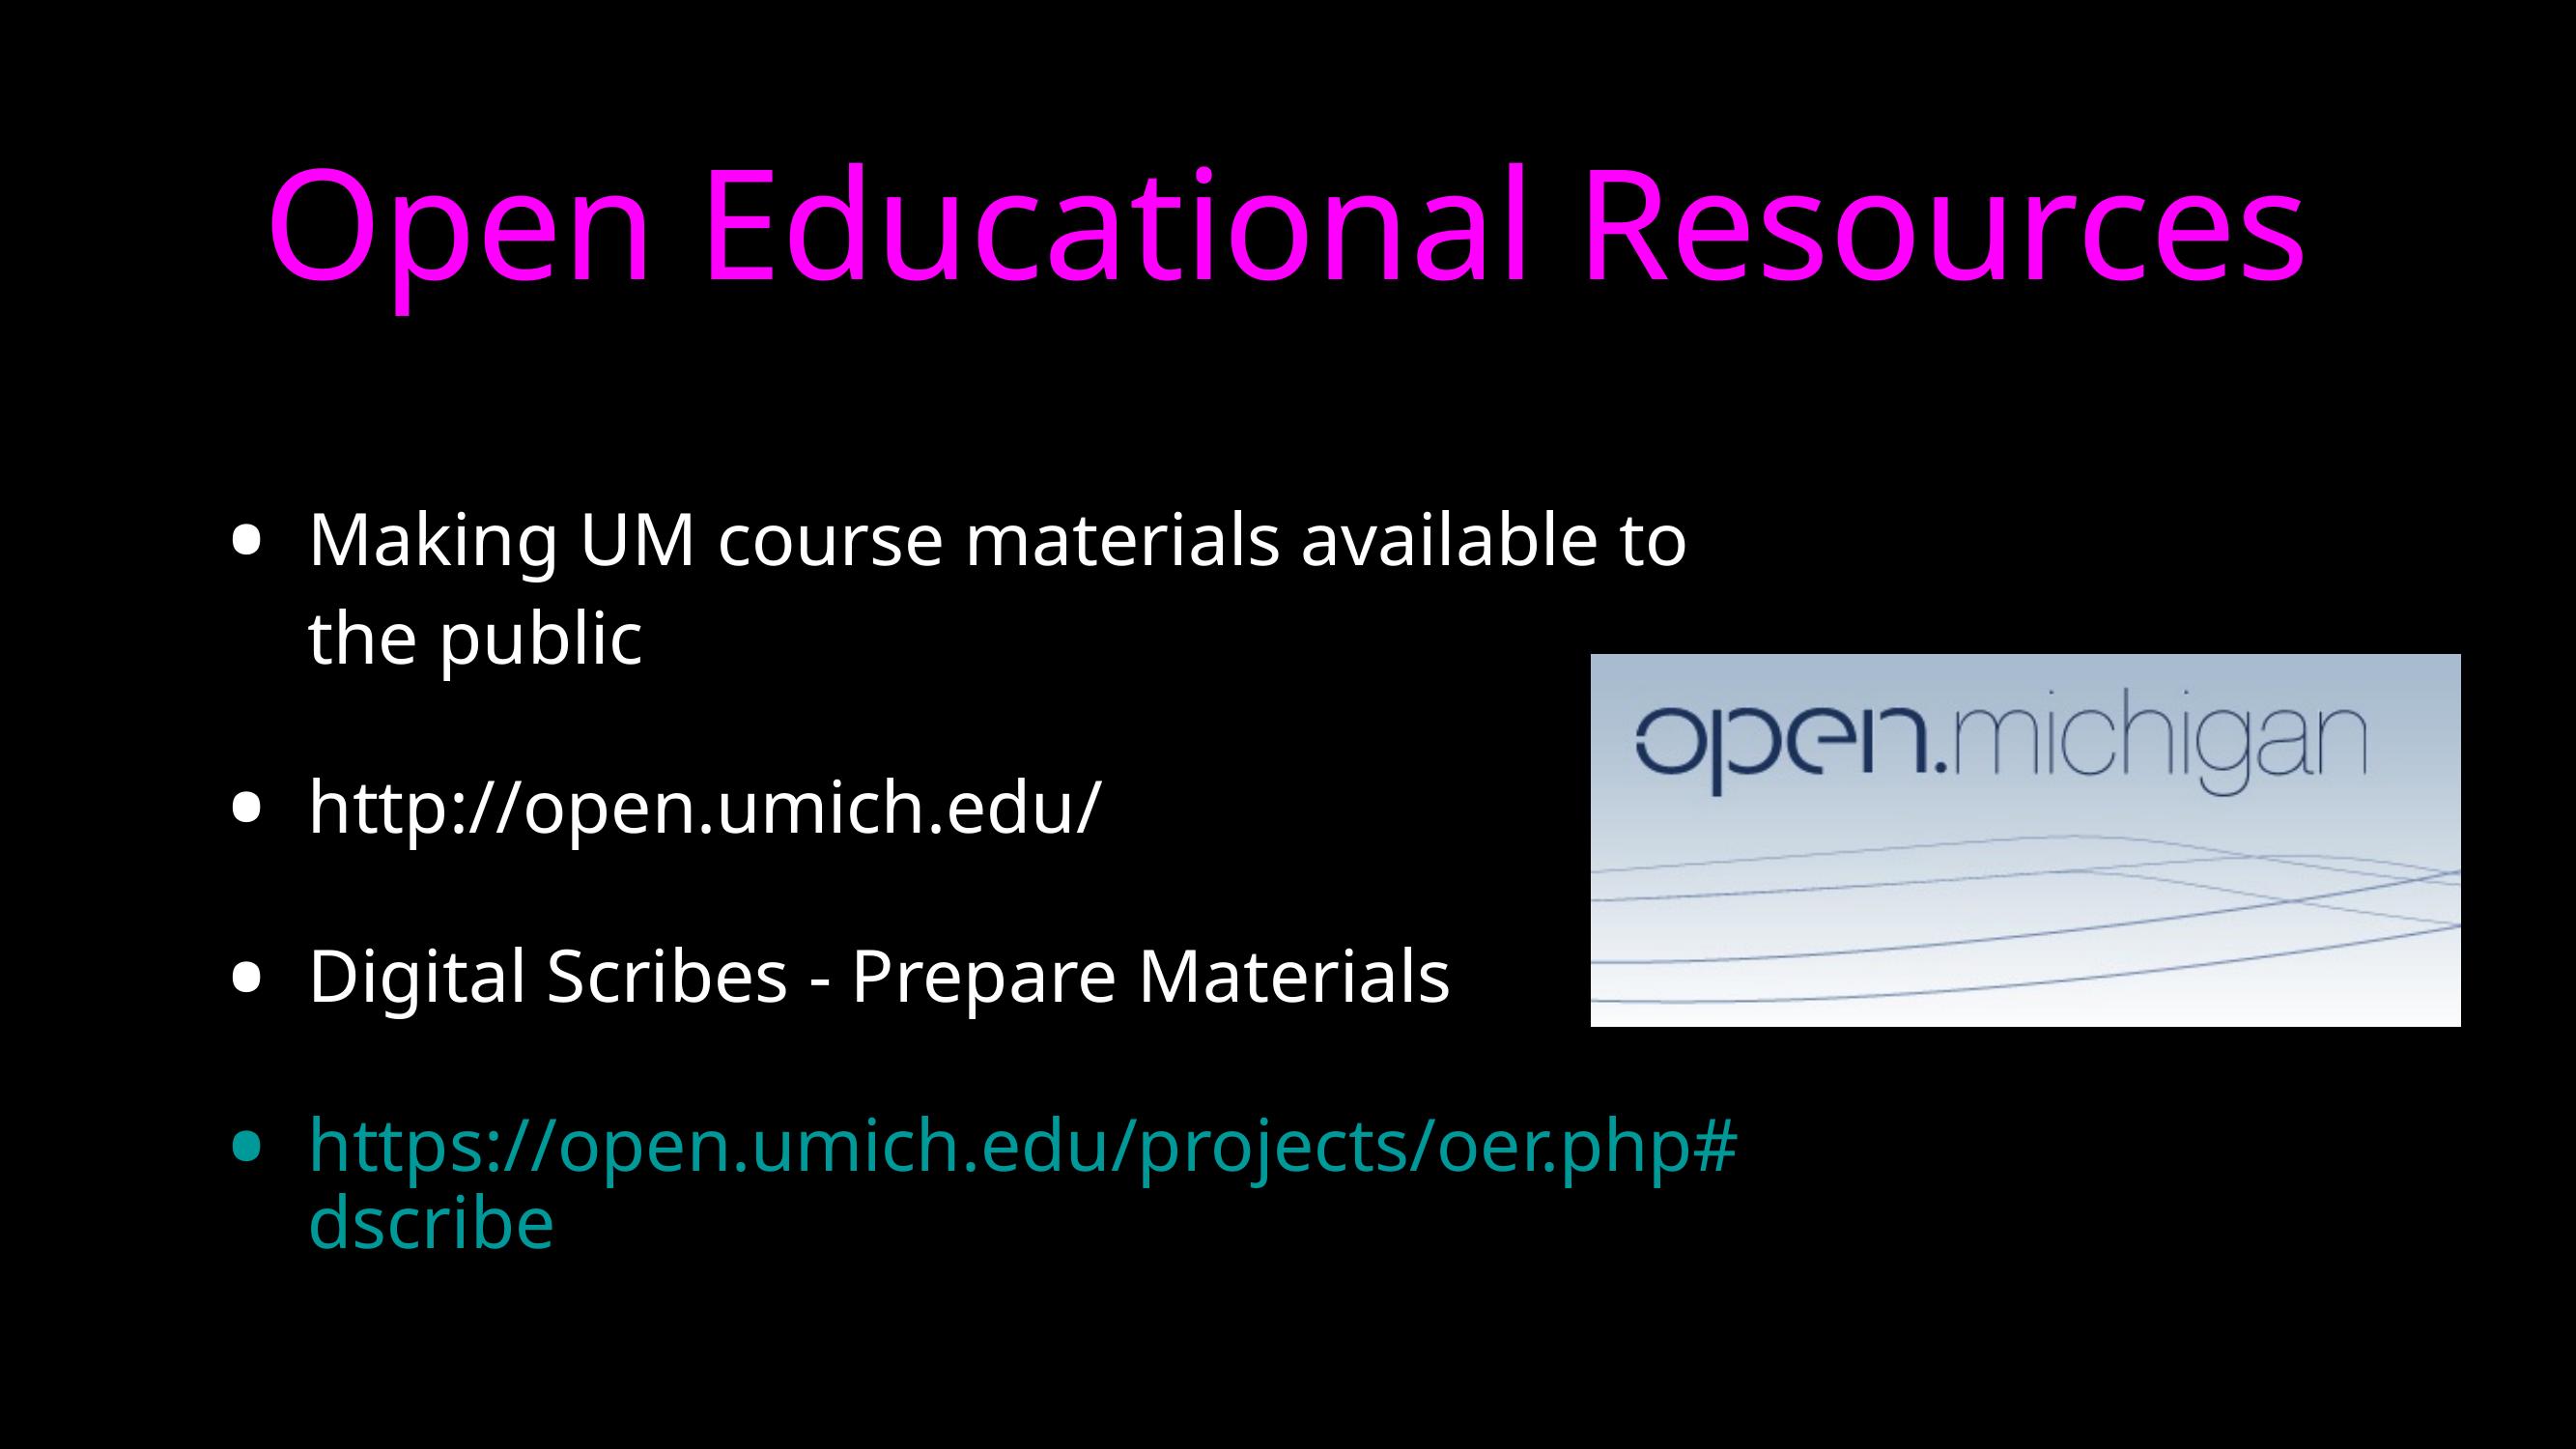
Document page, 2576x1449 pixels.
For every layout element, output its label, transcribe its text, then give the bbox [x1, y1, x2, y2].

title Open Educational Resources [183, 38, 2392, 403]
list Making UM course materials available to the public http://open.umich.edu/ Digital Scribes - Prepare Materials https://open.umich.edu/projects/oer.php#dscribe [183, 388, 1773, 1293]
picture [1591, 654, 2461, 1027]
